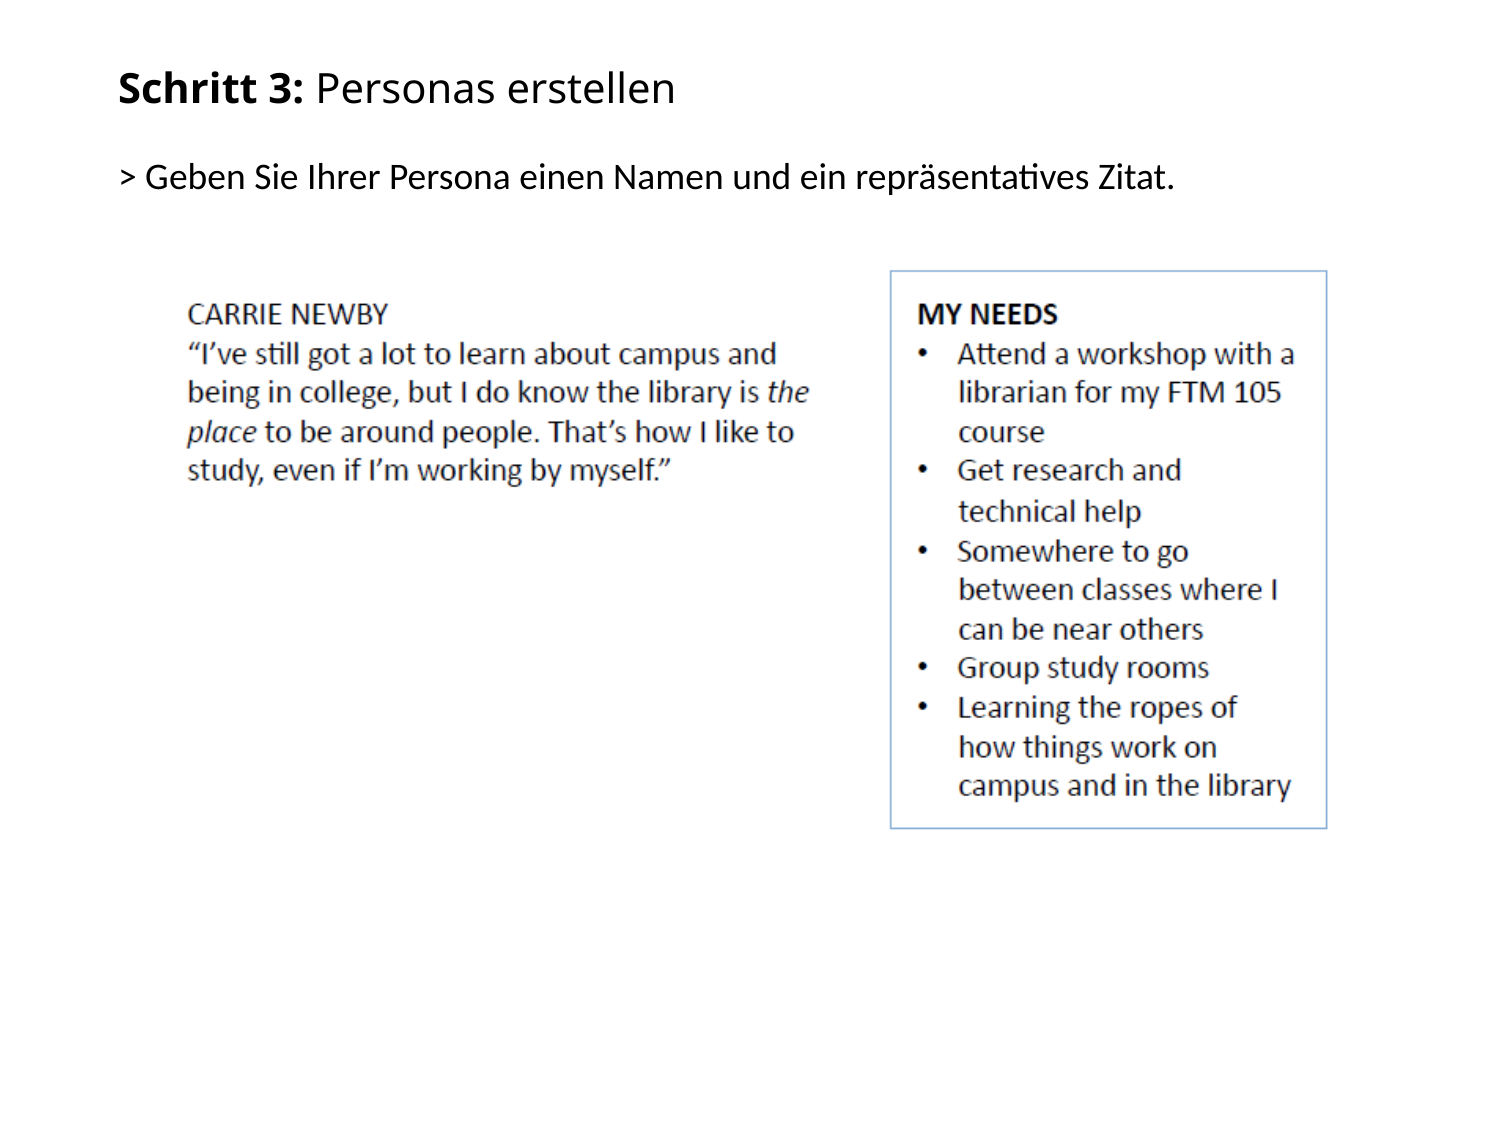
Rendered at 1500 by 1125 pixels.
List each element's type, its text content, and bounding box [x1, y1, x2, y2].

text_box > Geben Sie Ihrer Persona einen Namen und ein repräsentatives Zitat. [103, 149, 1397, 1014]
picture [157, 253, 1343, 846]
title Schritt 3: Personas erstellen [103, 59, 1397, 122]
